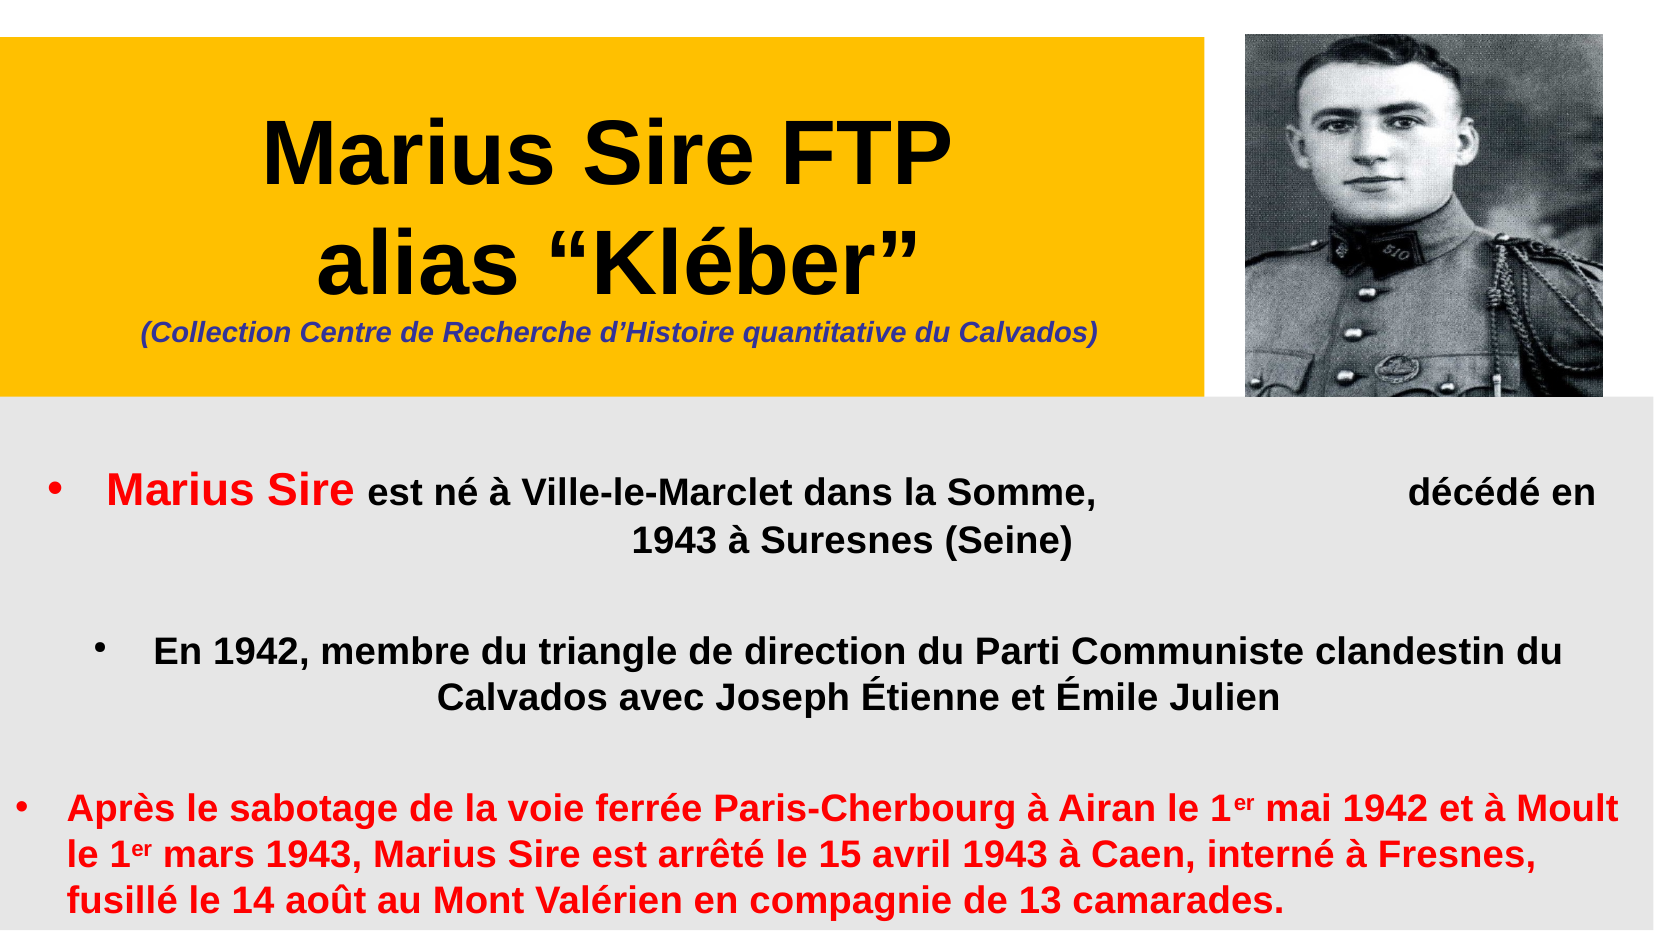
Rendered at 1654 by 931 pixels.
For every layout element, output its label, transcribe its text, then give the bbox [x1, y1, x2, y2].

picture [1245, 34, 1603, 397]
title Marius Sire FTP alias “Kléber” (Collection Centre de Recherche d’Histoire quantitative du Calvados) [0, 37, 1205, 396]
list Marius Sire est né à Ville-le-Marclet dans la Somme, décédé en 1943 à Suresnes (Seine) En 1942, membre du triangle de direction du Parti Communiste clandestin du Calvados avec Joseph Étienne et Émile Julien Après le sabotage de la voie ferrée Paris-Cherbourg à Airan le 1er mai 1942 et à Moult le 1er mars 1943, Marius Sire est arrêté le 15 avril 1943 à Caen, interné à Fresnes, fusillé le 14 août au Mont Valérien en compagnie de 13 camarades. [0, 396, 1654, 931]
